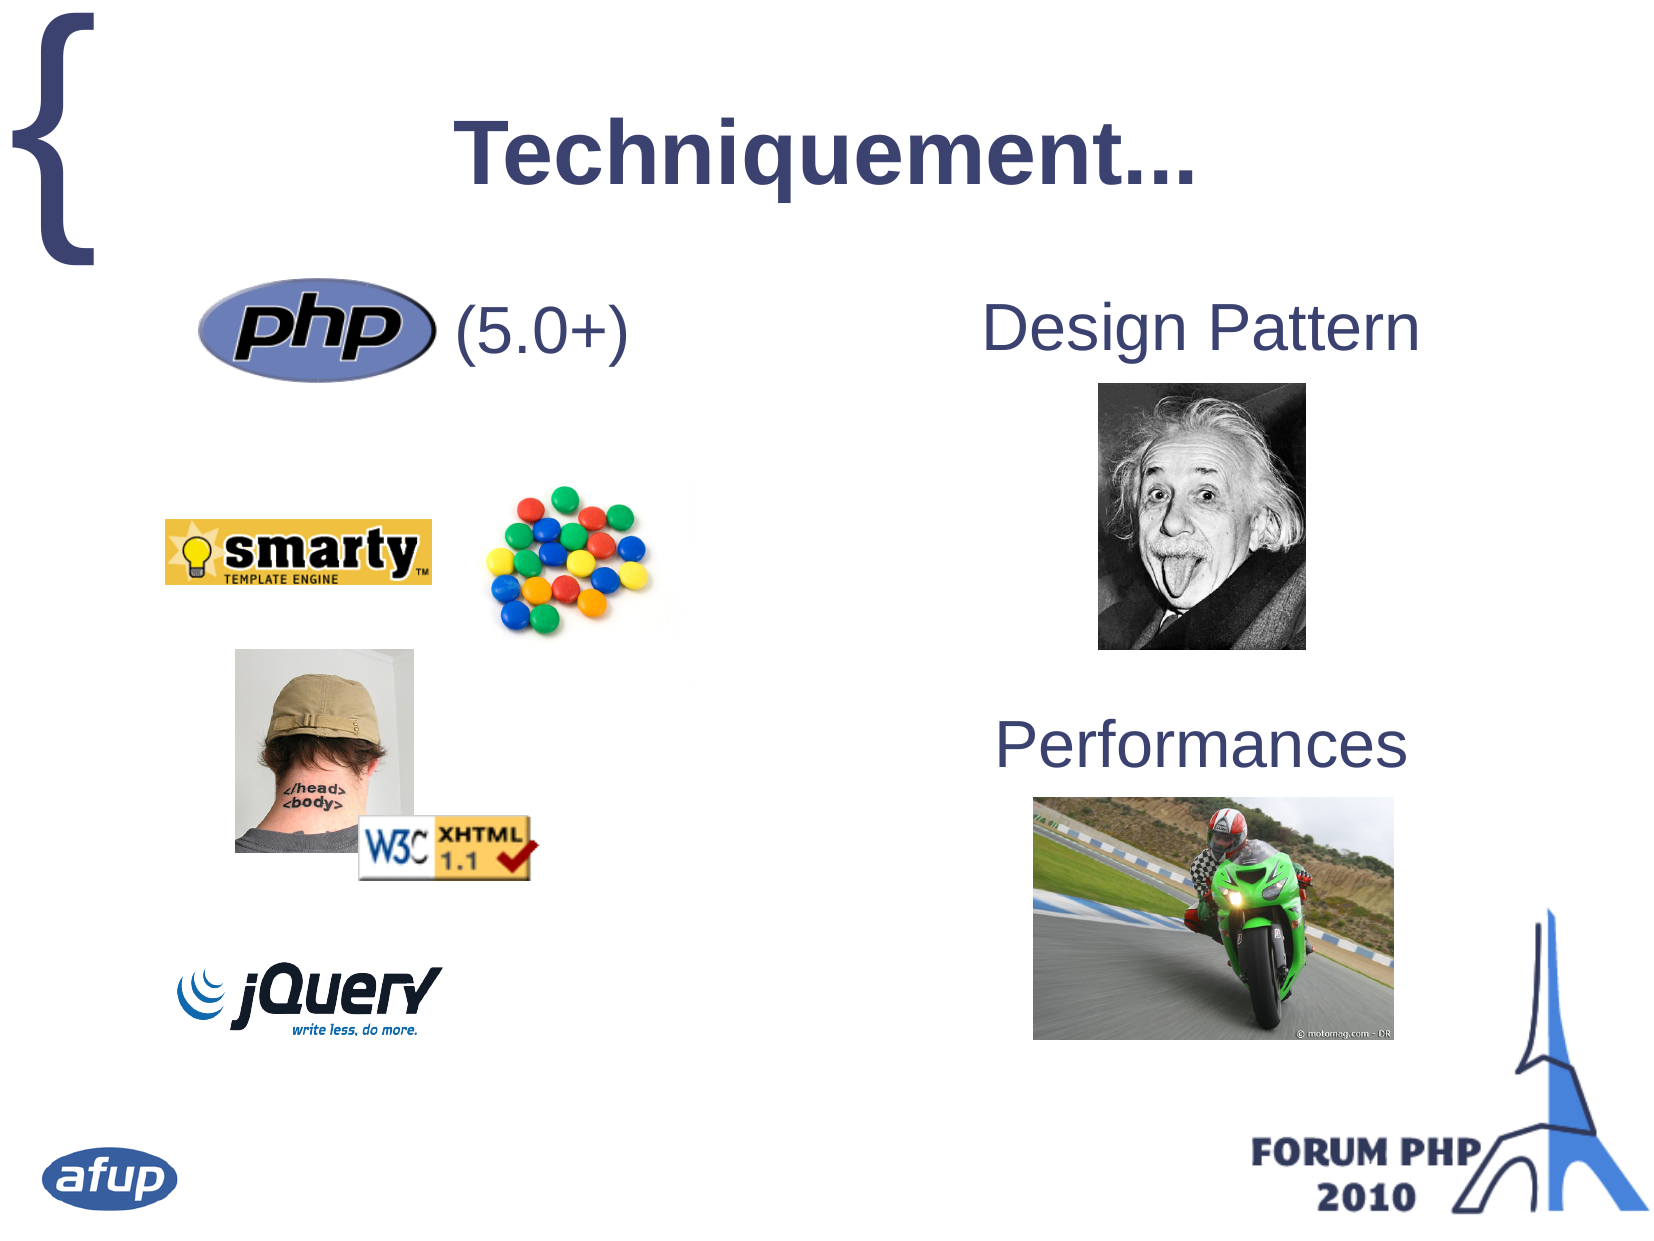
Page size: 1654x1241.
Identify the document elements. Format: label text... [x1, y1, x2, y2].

picture [41, 1146, 178, 1211]
picture [197, 277, 438, 384]
title Techniquement... [82, 49, 1571, 257]
list (5.0+) [383, 293, 680, 473]
list Design Pattern Performances [826, 290, 1506, 1123]
picture [165, 425, 727, 881]
picture [1098, 383, 1306, 650]
picture [177, 962, 443, 1036]
picture [1240, 872, 1650, 1241]
picture [1033, 797, 1394, 1040]
